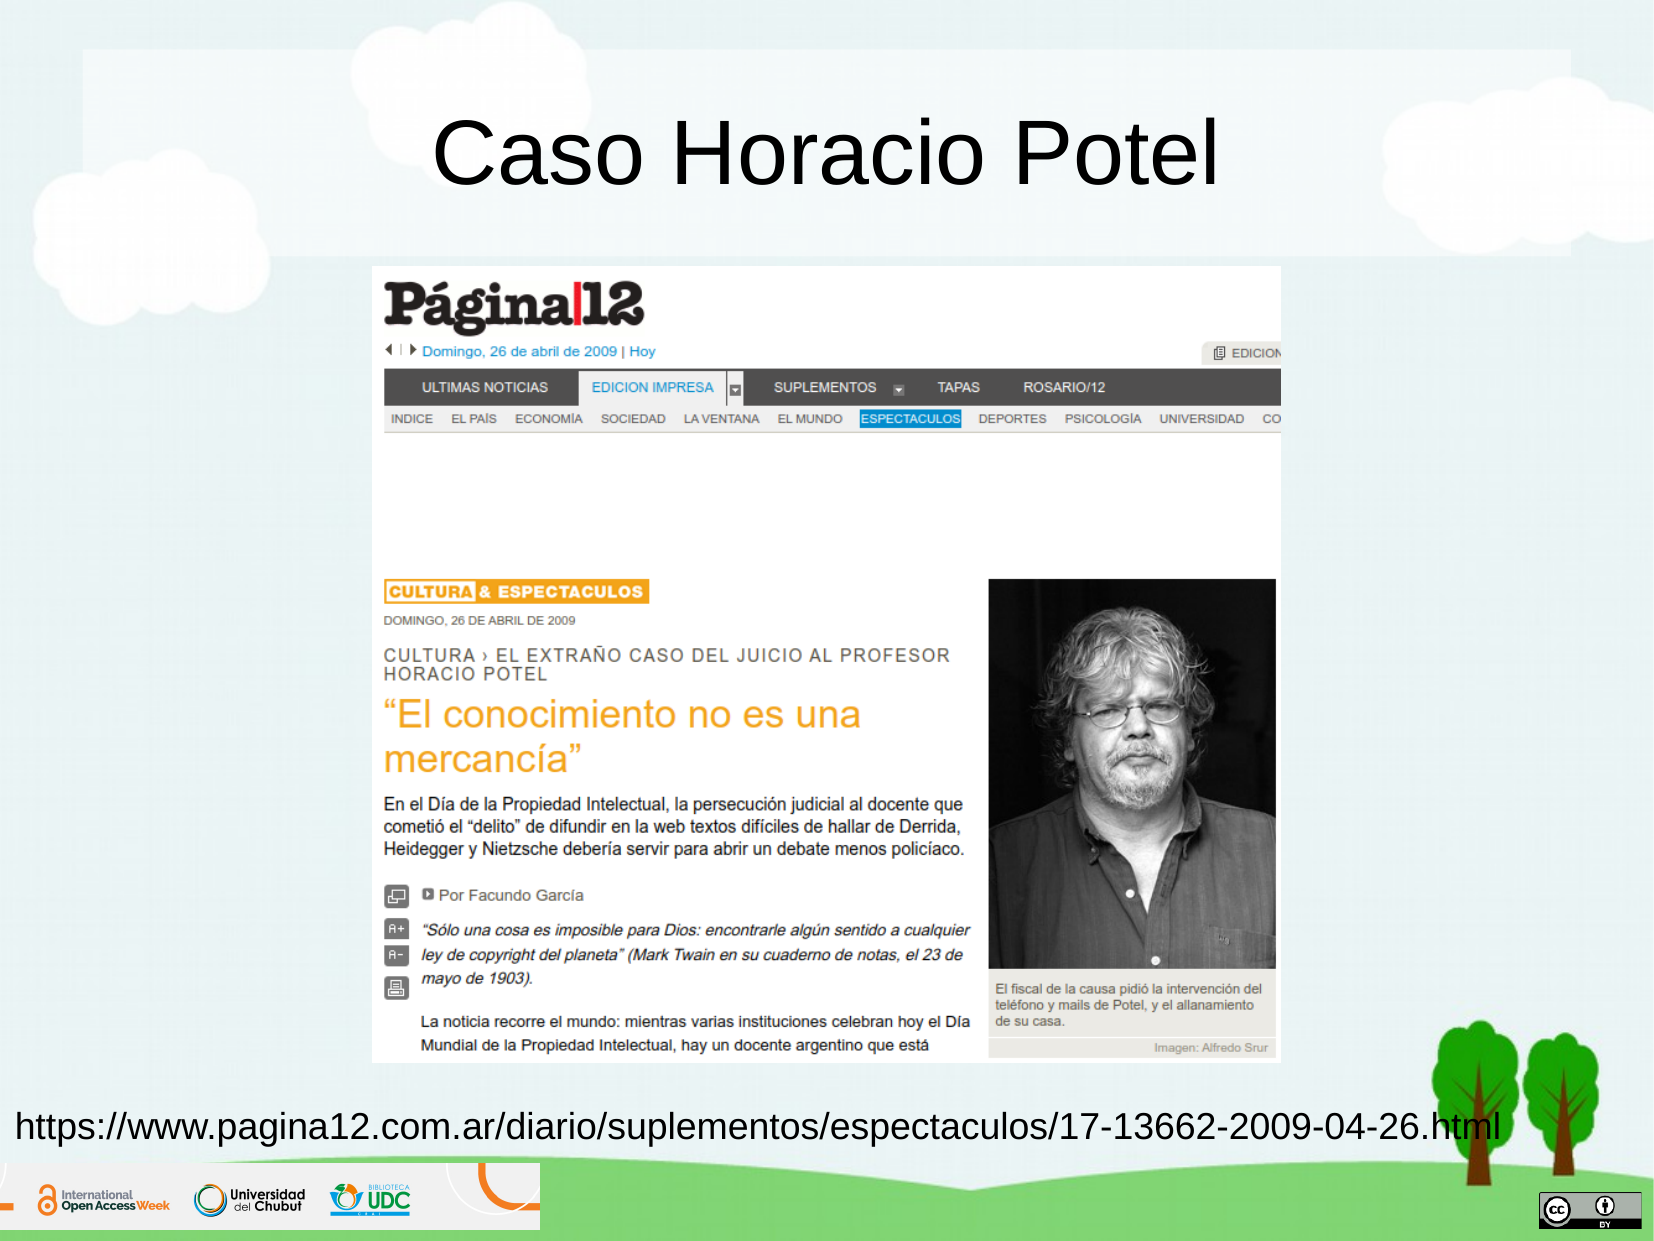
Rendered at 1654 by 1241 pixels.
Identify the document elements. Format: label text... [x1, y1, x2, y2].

title Caso Horacio Potel [82, 49, 1571, 257]
text_box https://www.pagina12.com.ar/diario/suplementos/espectaculos/17-13662-2009-04-26.html [0, 1098, 1517, 1156]
picture [0, 0, 1654, 1241]
